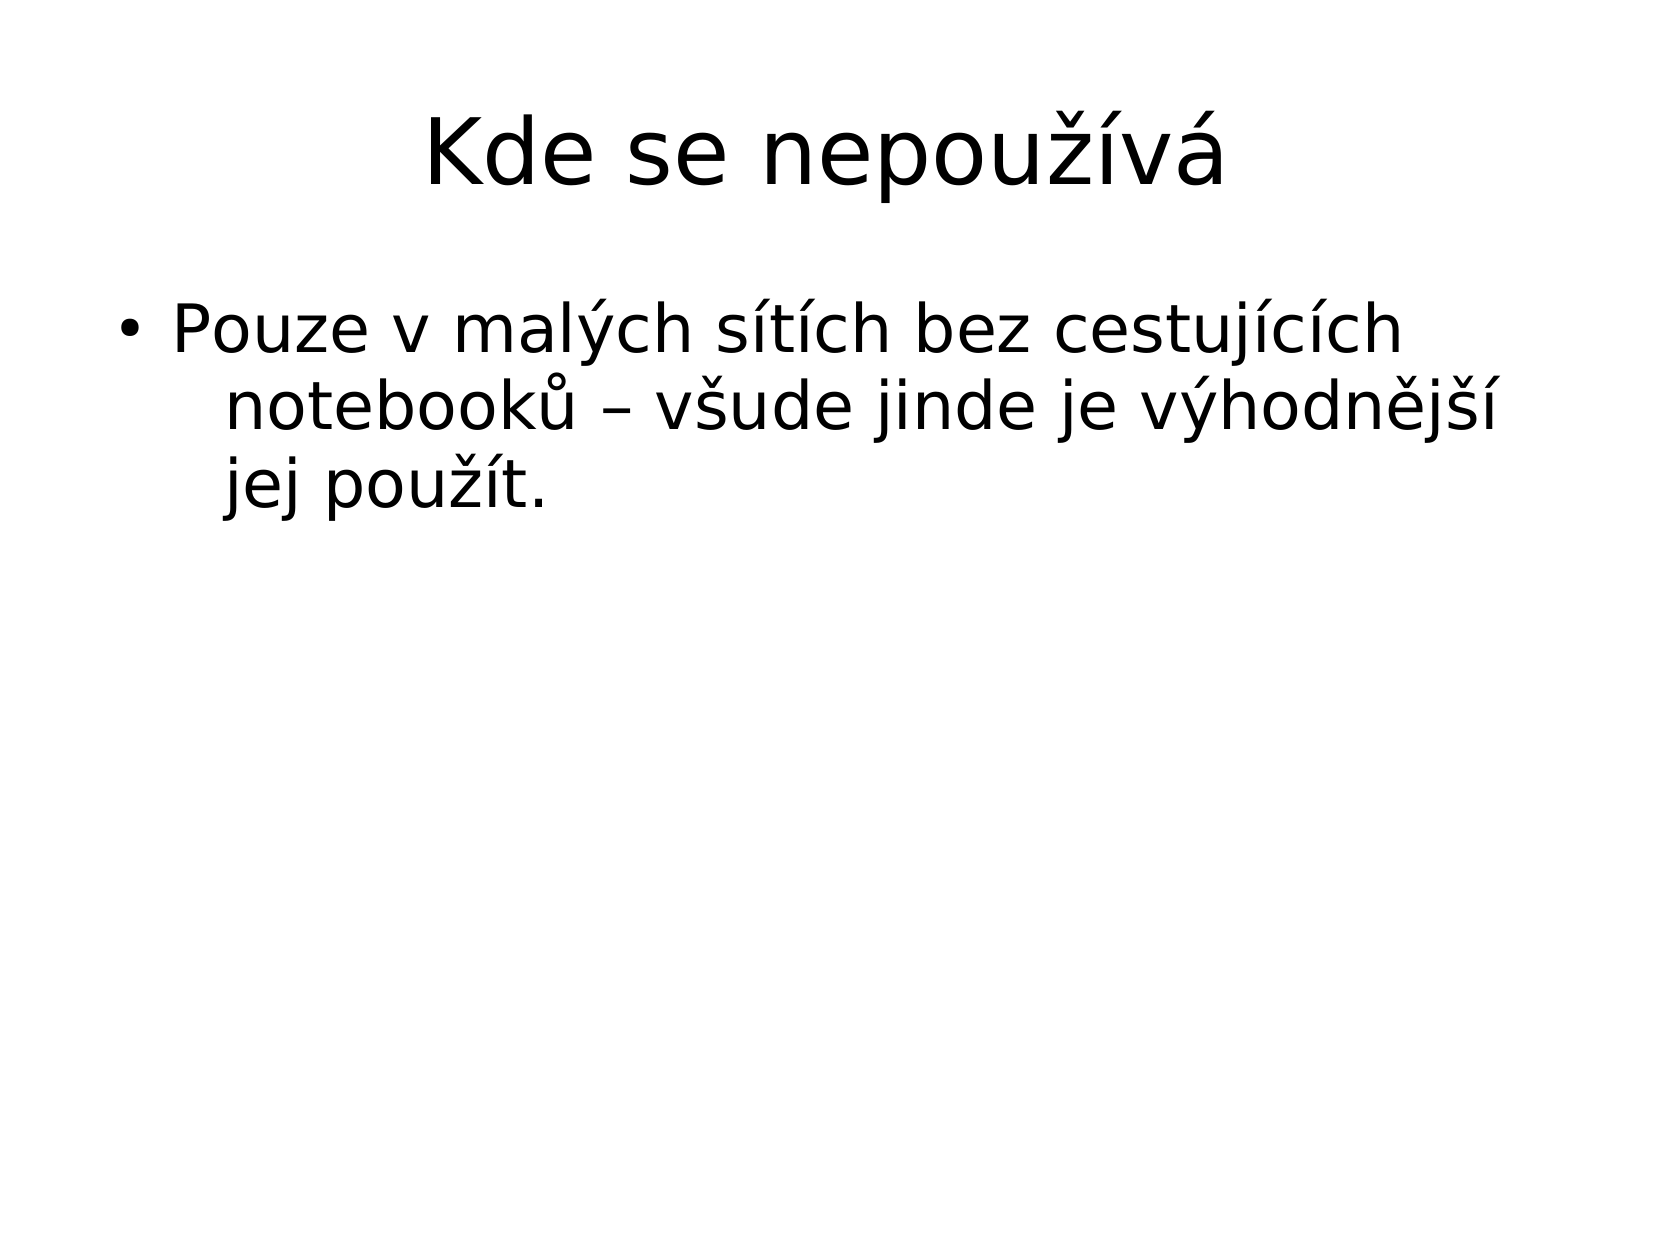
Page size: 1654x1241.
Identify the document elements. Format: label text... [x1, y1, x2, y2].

title Kde se nepoužívá [82, 56, 1571, 250]
list Pouze v malých sítích bez cestujících notebooků – všude jinde je výhodnější jej použít. [82, 290, 1571, 1109]
